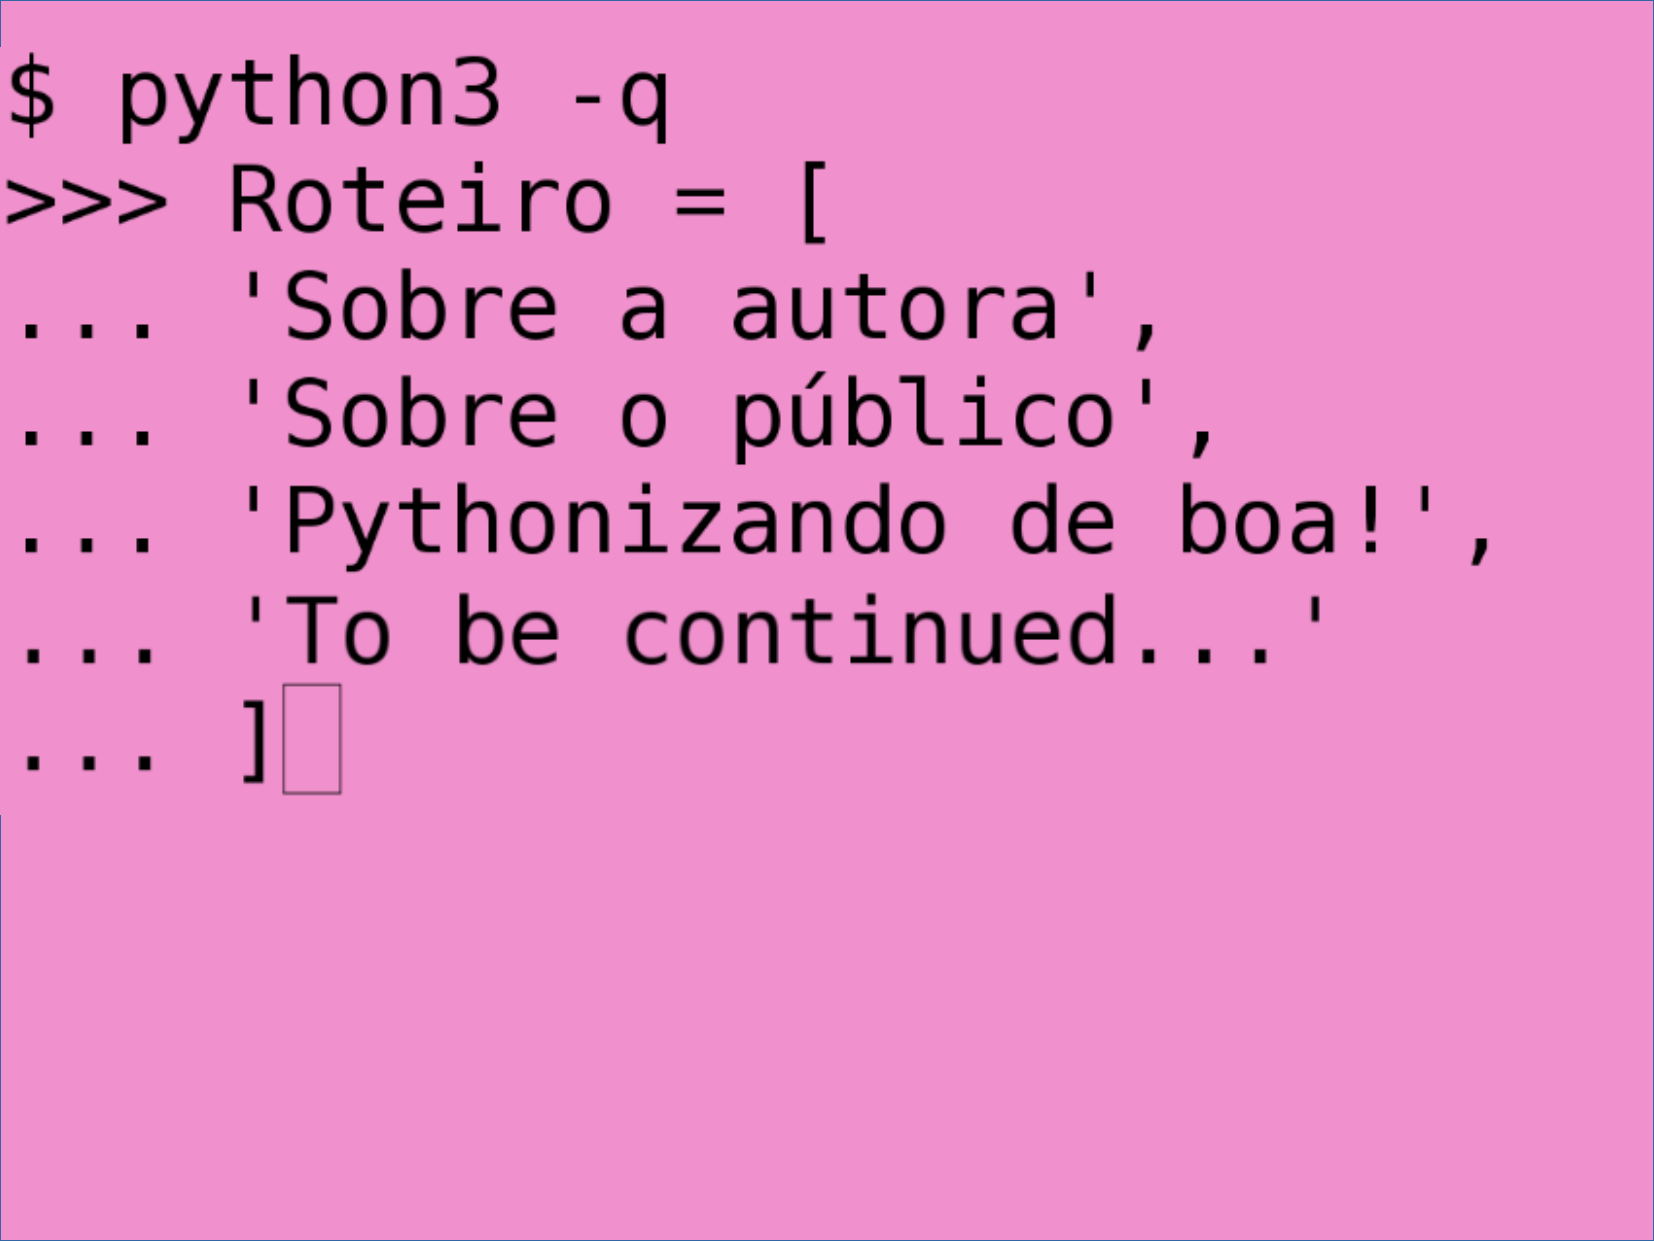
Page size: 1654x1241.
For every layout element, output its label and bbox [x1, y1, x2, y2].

text_box [0, 0, 1654, 1241]
picture [0, 47, 1639, 1111]
